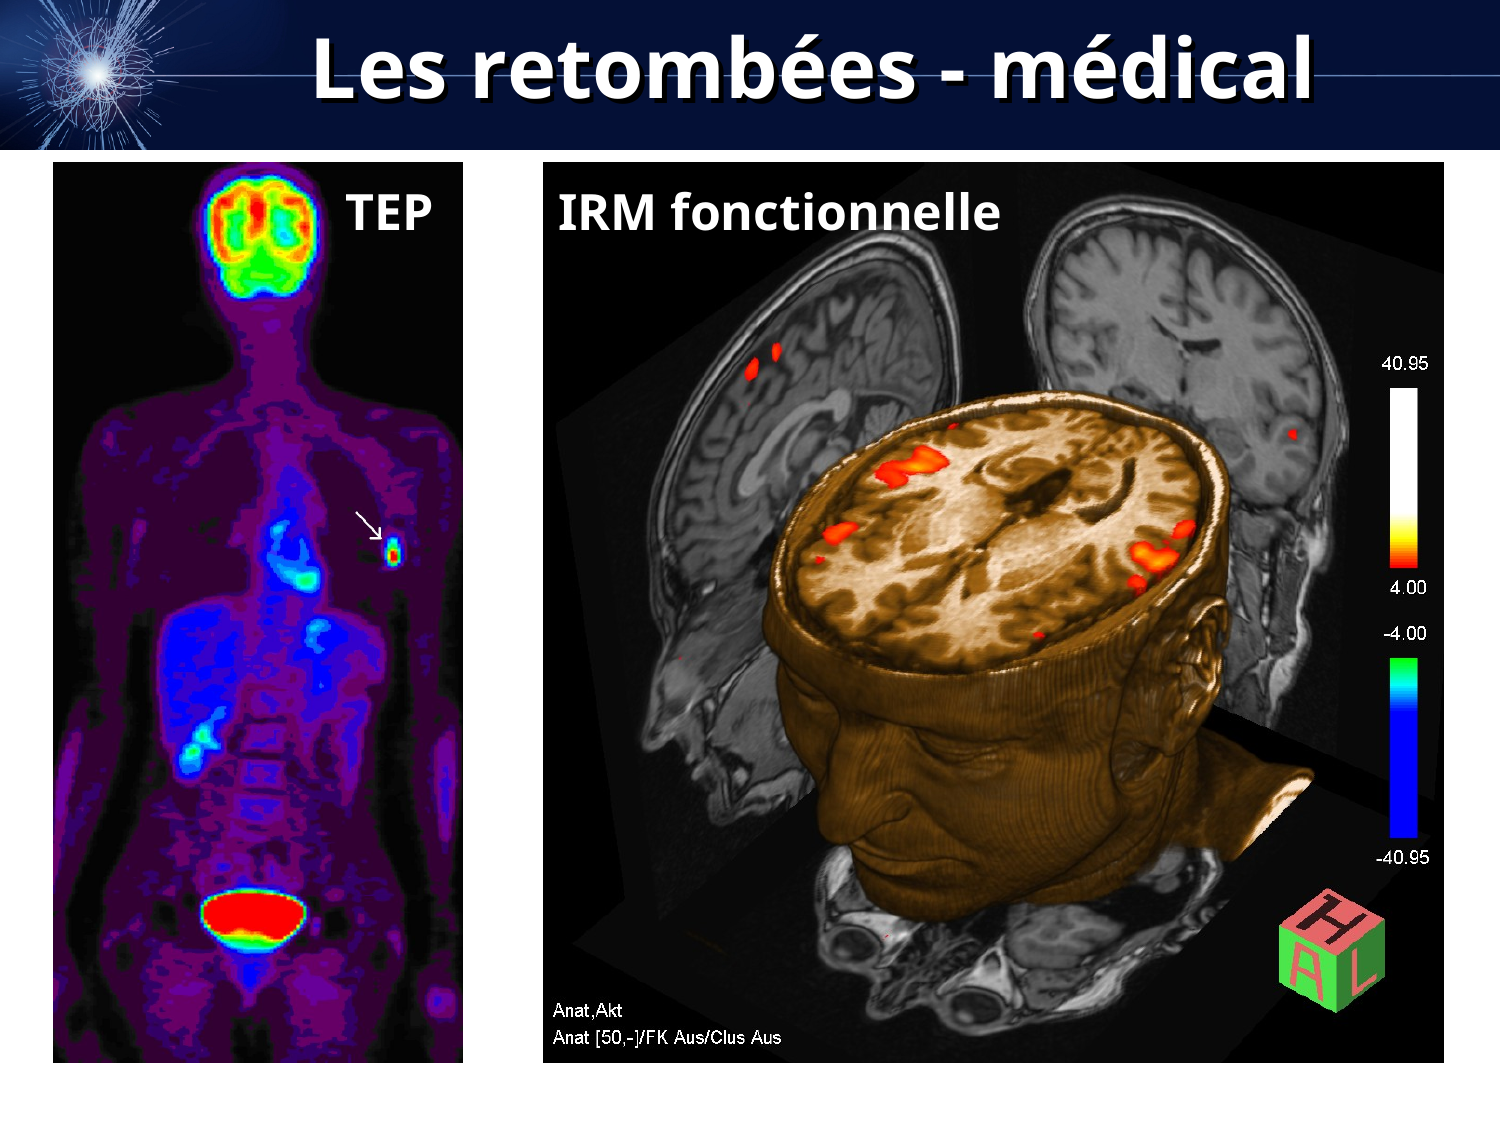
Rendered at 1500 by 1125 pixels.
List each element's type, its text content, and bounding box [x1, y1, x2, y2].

text_box IRM fonctionnelle [543, 169, 1211, 255]
picture [0, 0, 1500, 150]
picture [53, 162, 463, 1063]
title Les retombées - médical [295, 7, 1471, 125]
picture [543, 162, 1444, 1063]
text_box TEP [330, 169, 491, 254]
